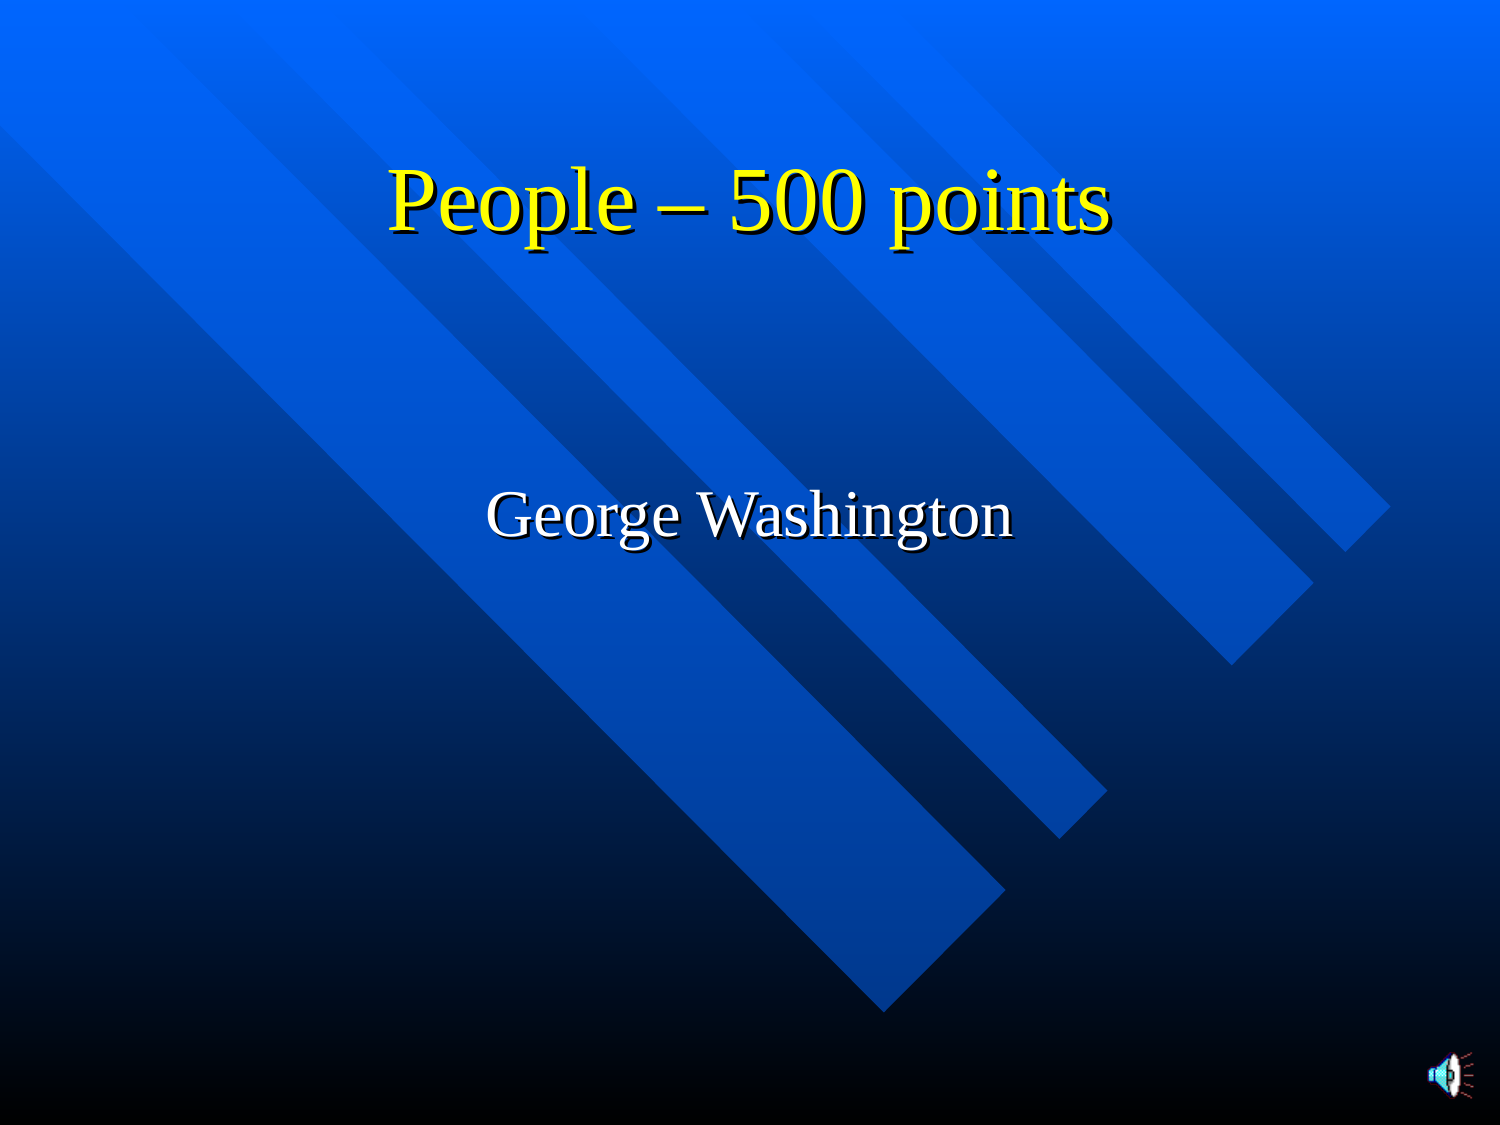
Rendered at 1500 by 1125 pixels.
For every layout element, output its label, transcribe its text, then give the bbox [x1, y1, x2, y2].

picture [1426, 1051, 1477, 1102]
subtitle George Washington [225, 462, 1276, 751]
title People – 500 points [112, 99, 1388, 288]
